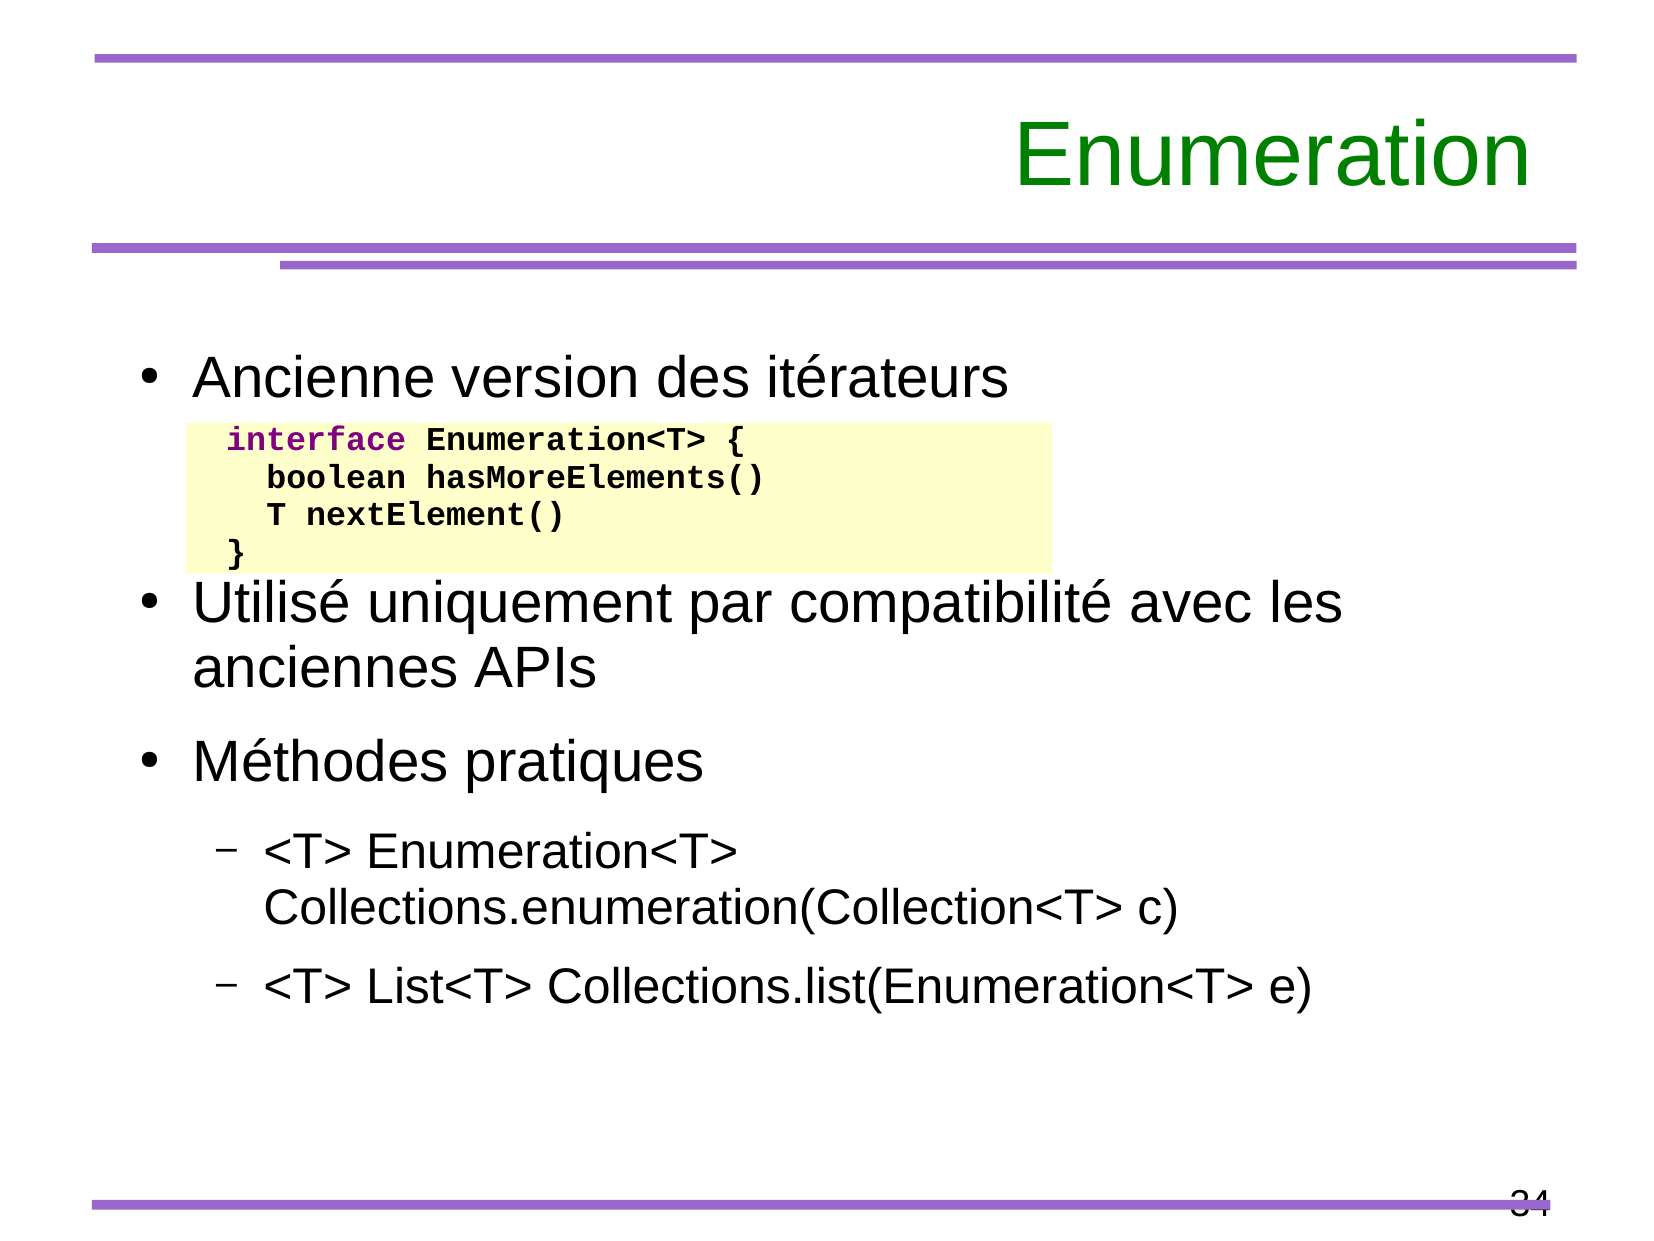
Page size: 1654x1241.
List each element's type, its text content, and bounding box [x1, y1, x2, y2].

list Ancienne version des itérateurs Utilisé uniquement par compatibilité avec les anciennes APIs Méthodes pratiques <T> Enumeration<T> Collections.enumeration(Collection<T> c) <T> List<T> Collections.list(Enumeration<T> e) [121, 344, 1534, 1127]
title Enumeration [121, 49, 1534, 257]
text_box interface Enumeration<T> { boolean hasMoreElements() T nextElement() } [186, 422, 1052, 574]
